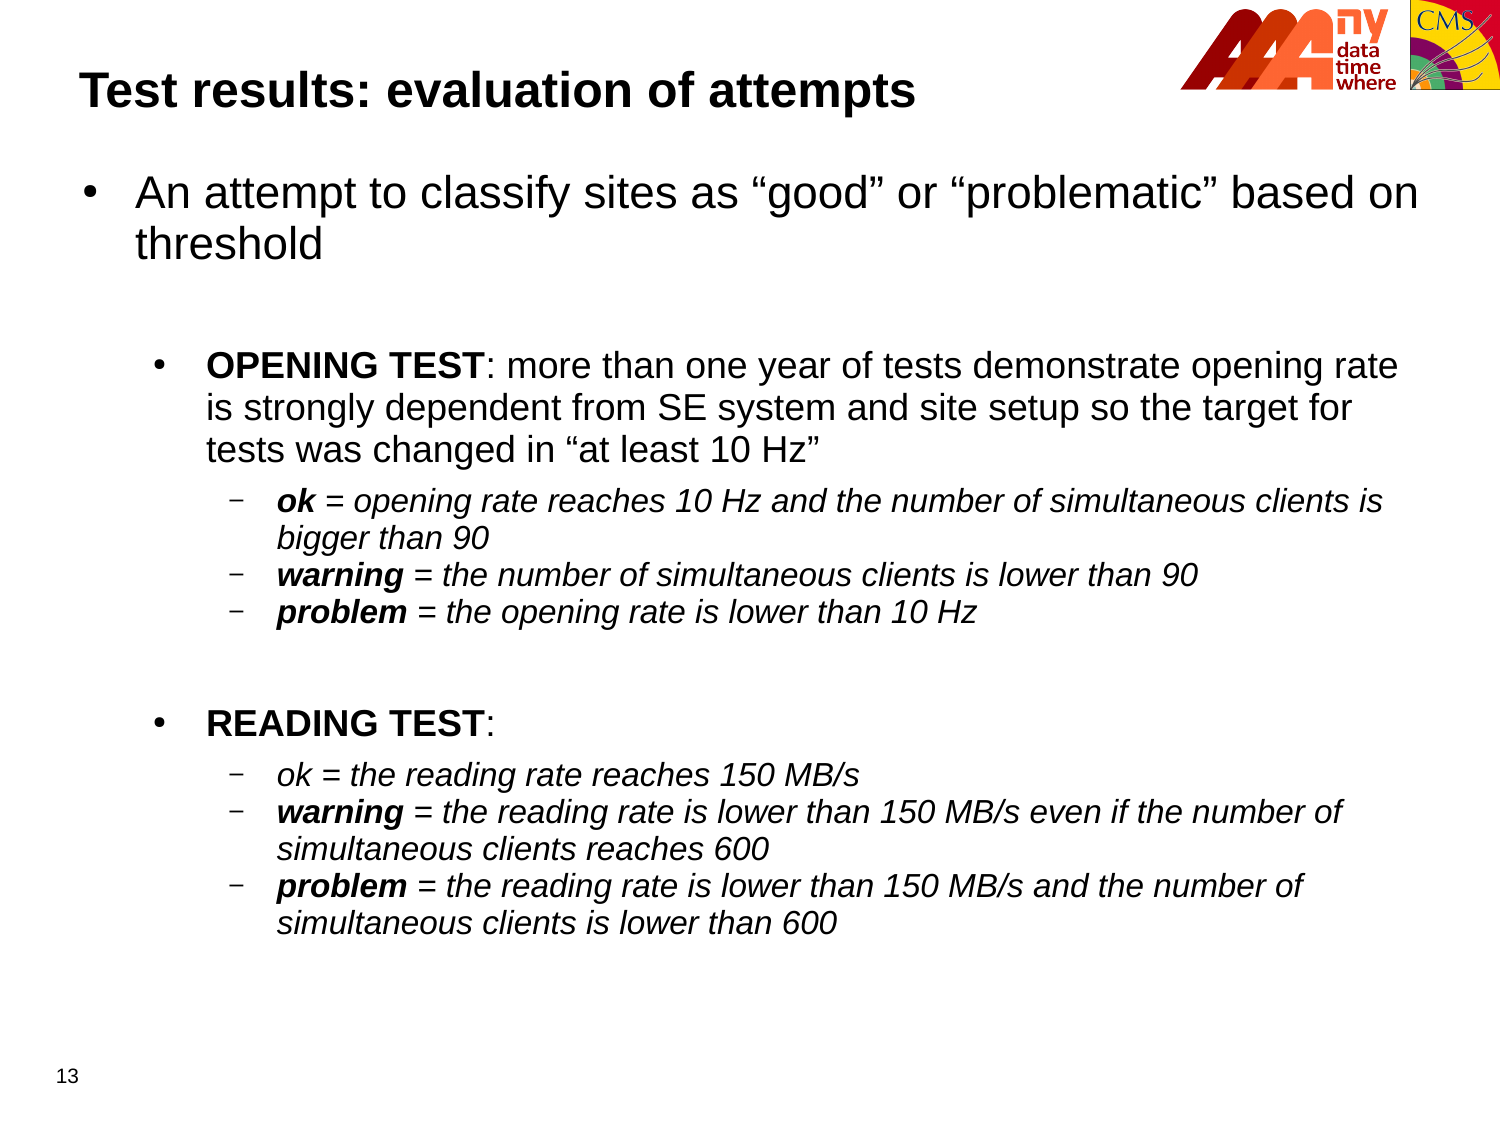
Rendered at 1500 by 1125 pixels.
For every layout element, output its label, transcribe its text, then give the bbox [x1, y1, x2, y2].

picture [1410, 0, 1500, 90]
picture [1180, 9, 1396, 90]
title Test results: evaluation of attempts [64, 54, 1198, 147]
list An attempt to classify sites as “good” or “problematic” based on threshold OPENING TEST: more than one year of tests demonstrate opening rate is strongly dependent from SE system and site setup so the target for tests was changed in “at least 10 Hz” ok = opening rate reaches 10 Hz and the number of simultaneous clients is bigger than 90 warning = the number of simultaneous clients is lower than 90 problem = the opening rate is lower than 10 Hz READING TEST: ok = the reading rate reaches 150 MB/s warning = the reading rate is lower than 150 MB/s even if the number of simultaneous clients reaches 600 problem = the reading rate is lower than 150 MB/s and the number of simultaneous clients is lower than 600 [64, 167, 1436, 976]
